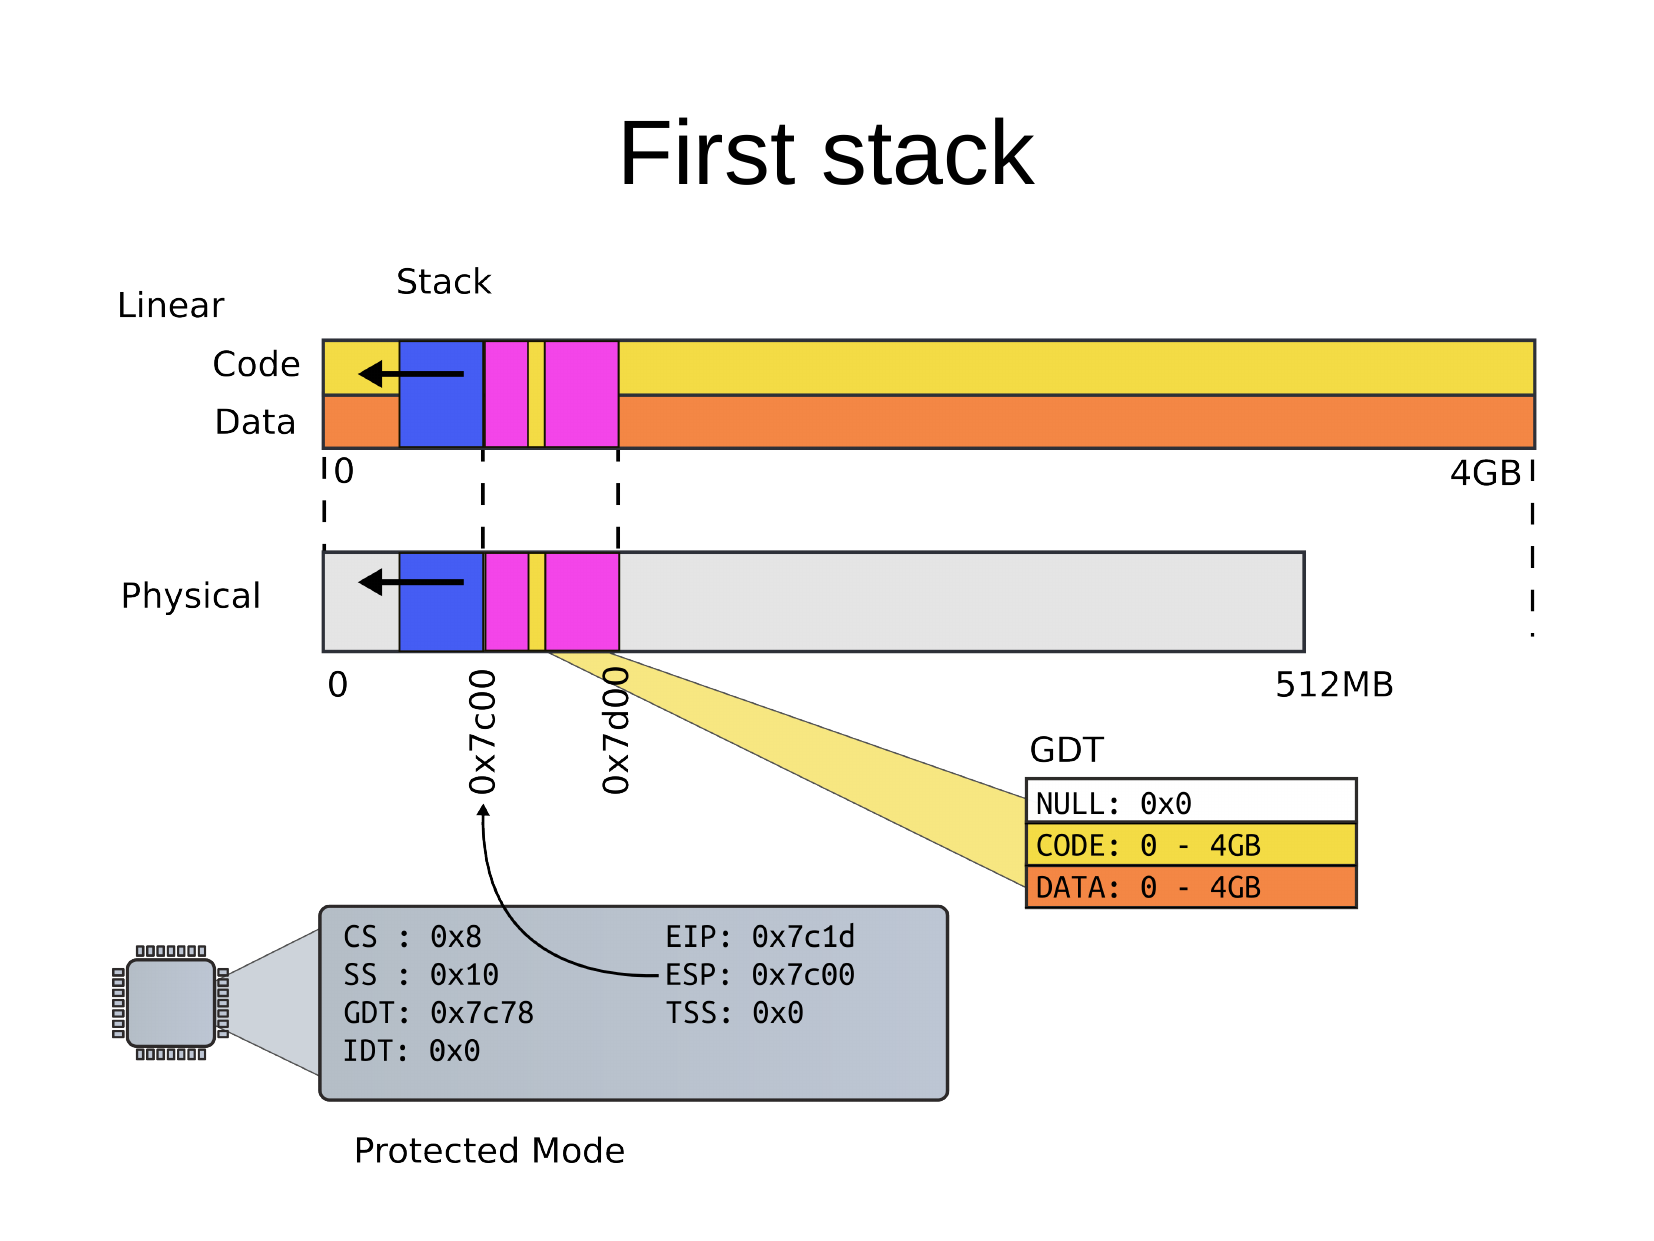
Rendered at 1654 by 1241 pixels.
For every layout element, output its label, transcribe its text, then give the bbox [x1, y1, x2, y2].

title First stack [82, 49, 1571, 257]
picture [112, 267, 1537, 1163]
